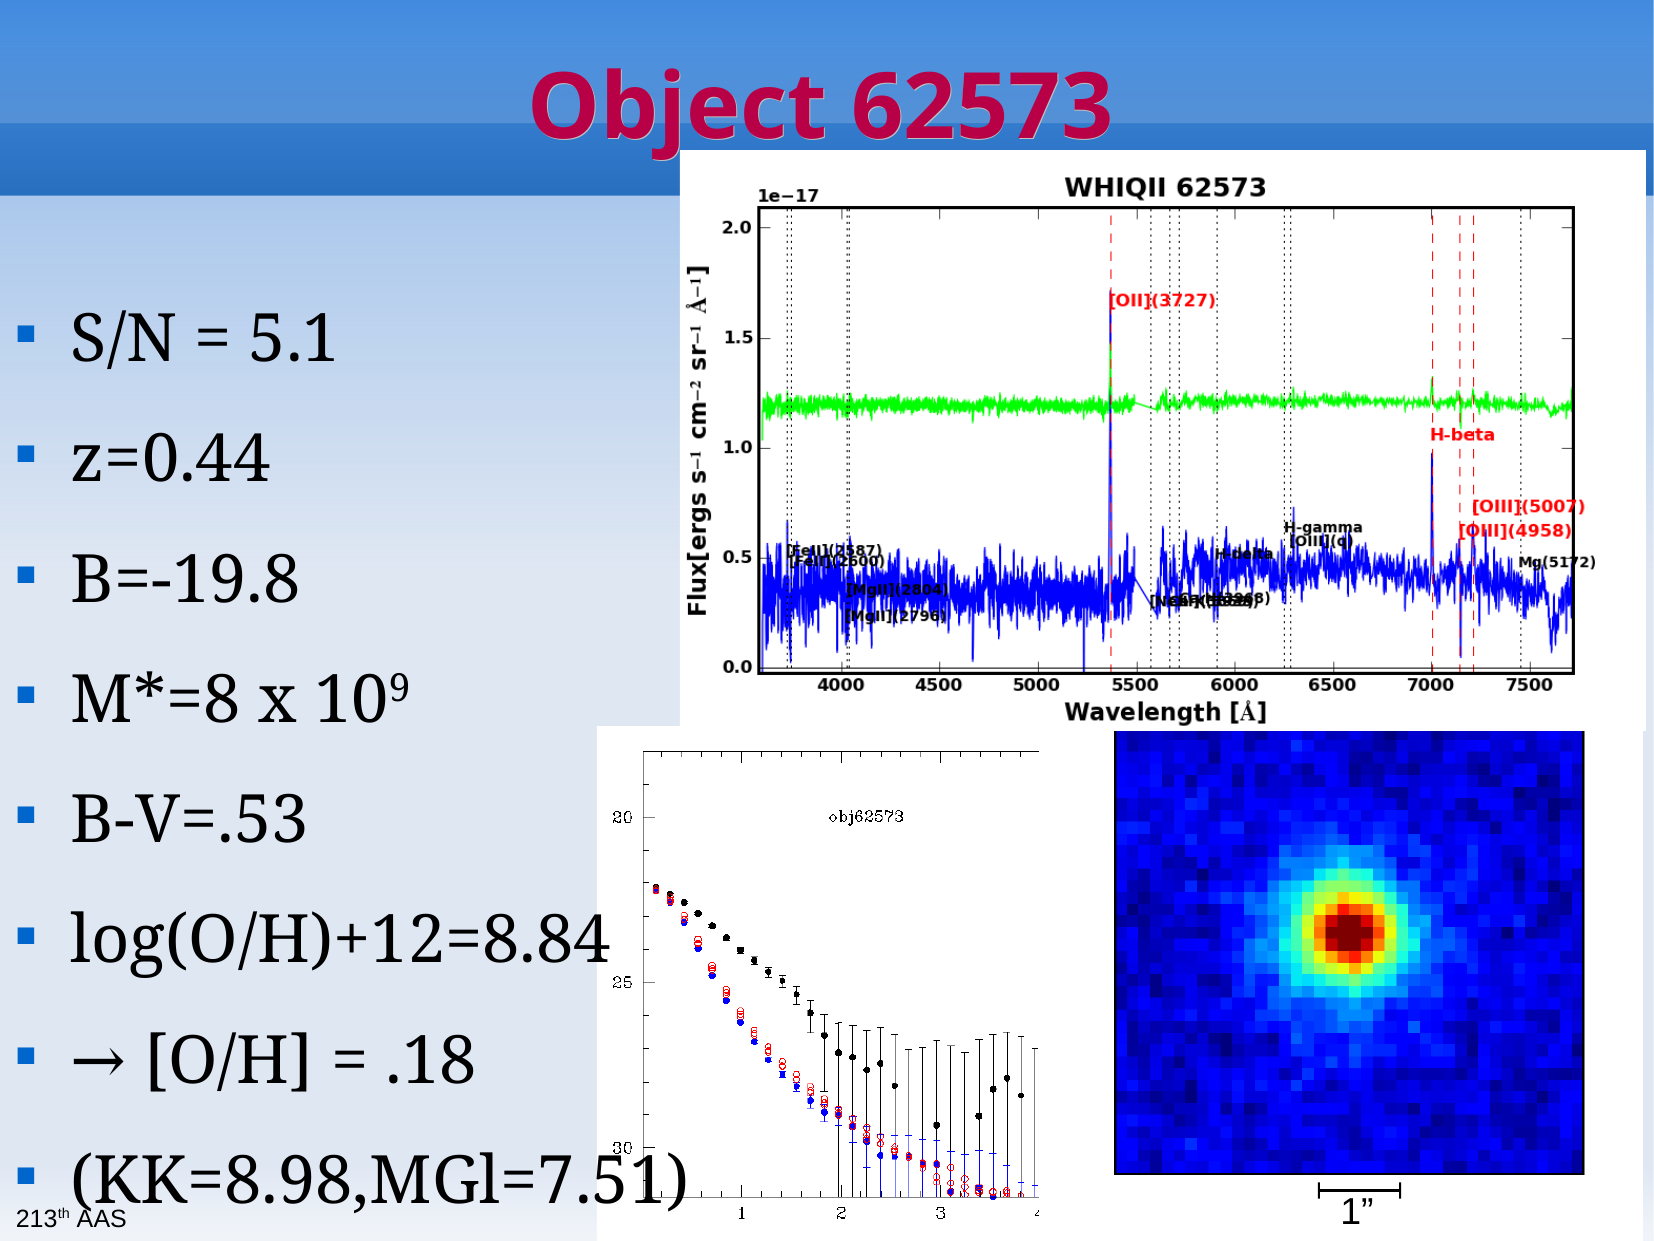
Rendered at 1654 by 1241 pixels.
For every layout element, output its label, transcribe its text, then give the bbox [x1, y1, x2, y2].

title Object 62573 [76, 0, 1565, 208]
text_box 1” [1325, 1183, 1389, 1241]
picture [0, 0, 1654, 1241]
list S/N = 5.1 z=0.44 B=-19.8 M*=8 x 109 B-V=.53 log(O/H)+12=8.84 → [O/H] = .18 (KK=8.98,MGl=7.51) [0, 290, 743, 1109]
